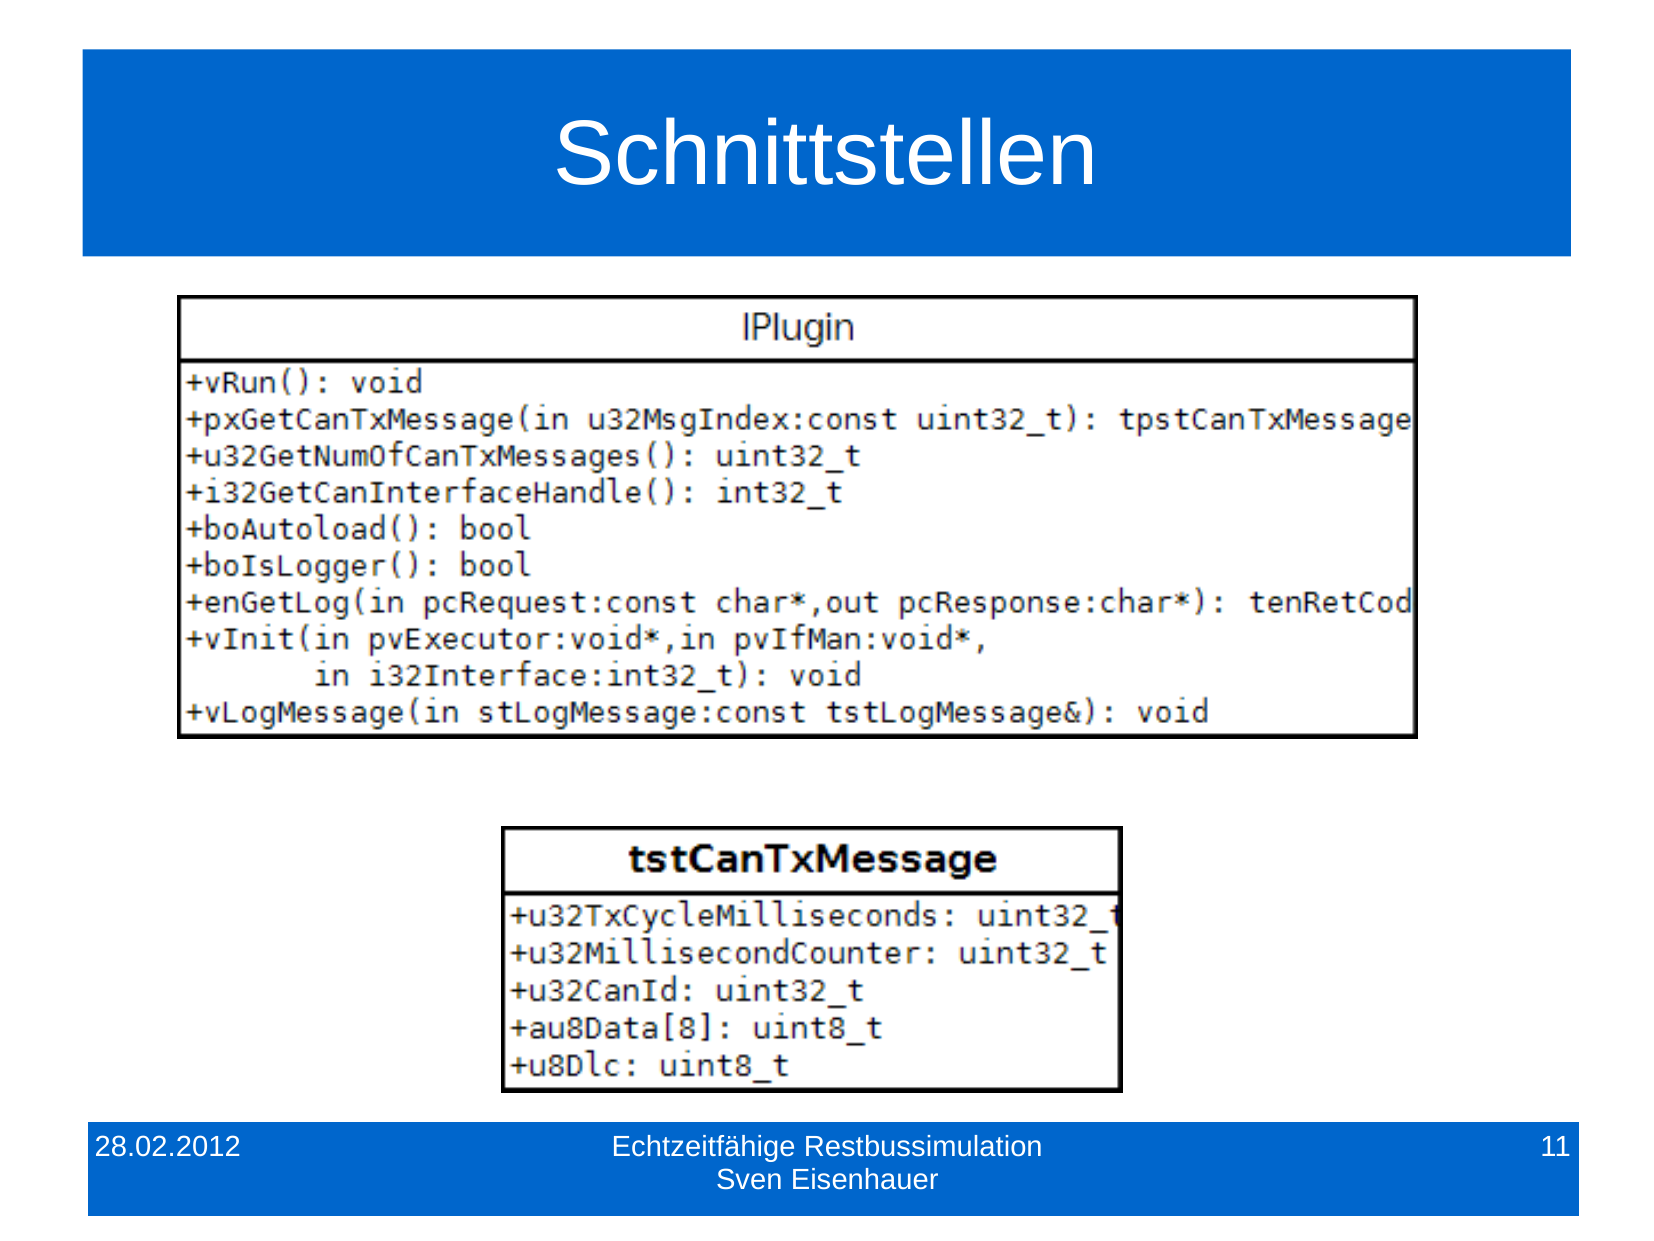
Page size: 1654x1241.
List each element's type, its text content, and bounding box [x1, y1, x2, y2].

picture [501, 826, 1123, 1093]
picture [177, 295, 1418, 739]
title Schnittstellen [82, 49, 1571, 257]
